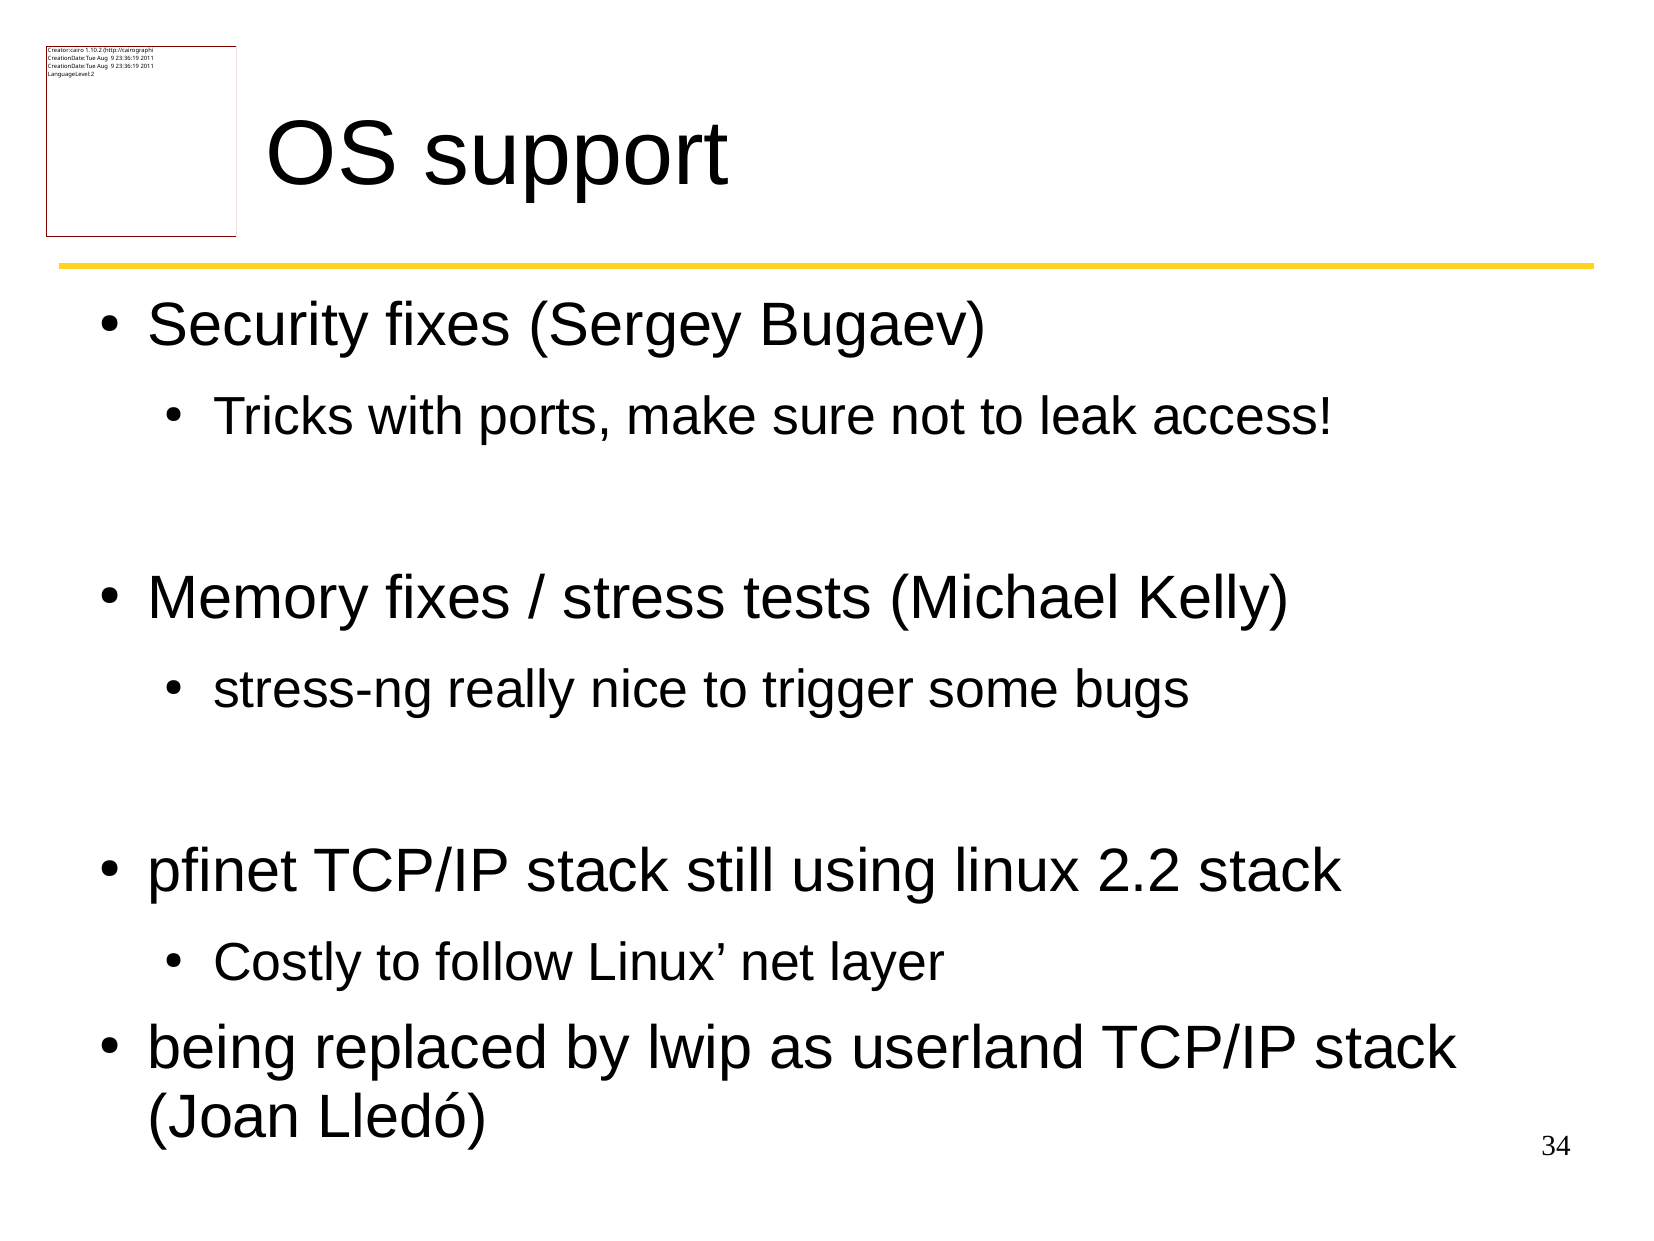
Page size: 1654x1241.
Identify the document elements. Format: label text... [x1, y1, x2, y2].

title OS support [265, 49, 1571, 257]
list Security fixes (Sergey Bugaev) Tricks with ports, make sure not to leak access! Memory fixes / stress tests (Michael Kelly) stress-ng really nice to trigger some bugs pfinet TCP/IP stack still using linux 2.2 stack Costly to follow Linux’ net layer being replaced by lwip as userland TCP/IP stack (Joan Lledó) [82, 290, 1571, 1152]
